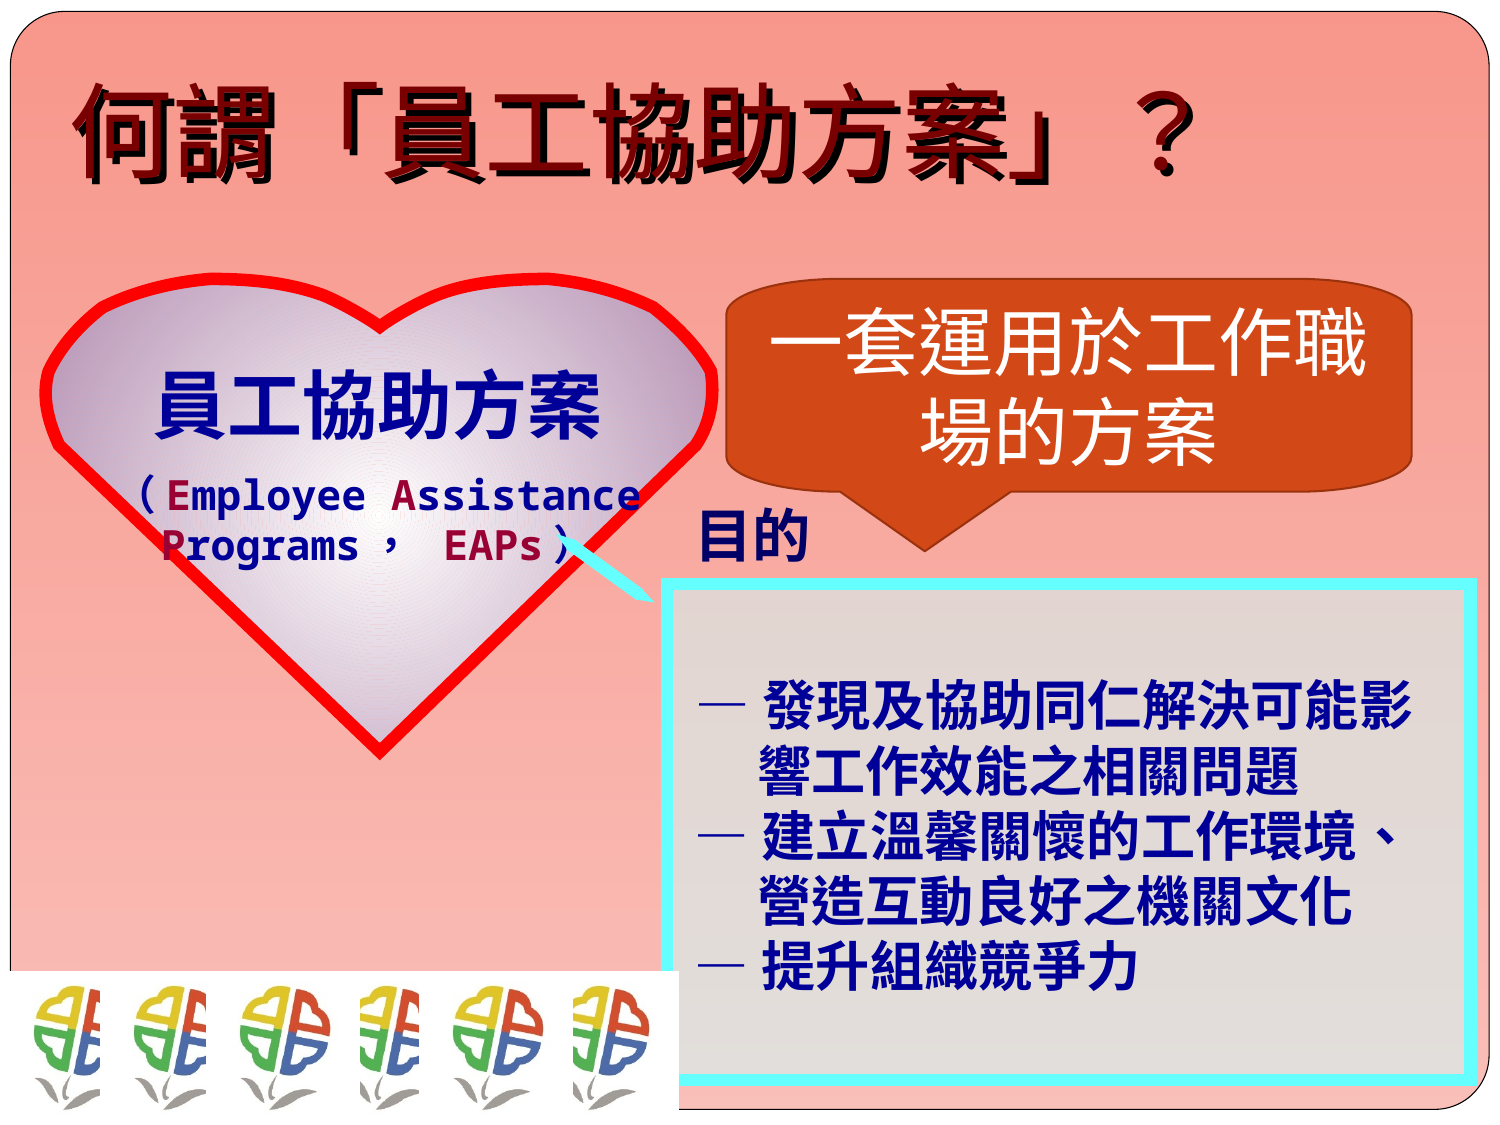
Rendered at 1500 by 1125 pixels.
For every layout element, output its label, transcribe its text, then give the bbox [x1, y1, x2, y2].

text_box 目的 [679, 491, 845, 577]
title 何謂「員工協助方案」？ [53, 31, 1477, 207]
text_box 員工協助方案 （Employee Assistance Programs， EAPs） [45, 278, 713, 752]
picture [0, 971, 679, 1125]
text_box —發現及協助同仁解決可能影響工作效能之相關問題 —建立溫馨關懷的工作環境、營造互動良好之機關文化 —提升組織競爭力 [667, 584, 1471, 1080]
text_box 一套運用於工作職場的方案 [726, 278, 1412, 552]
